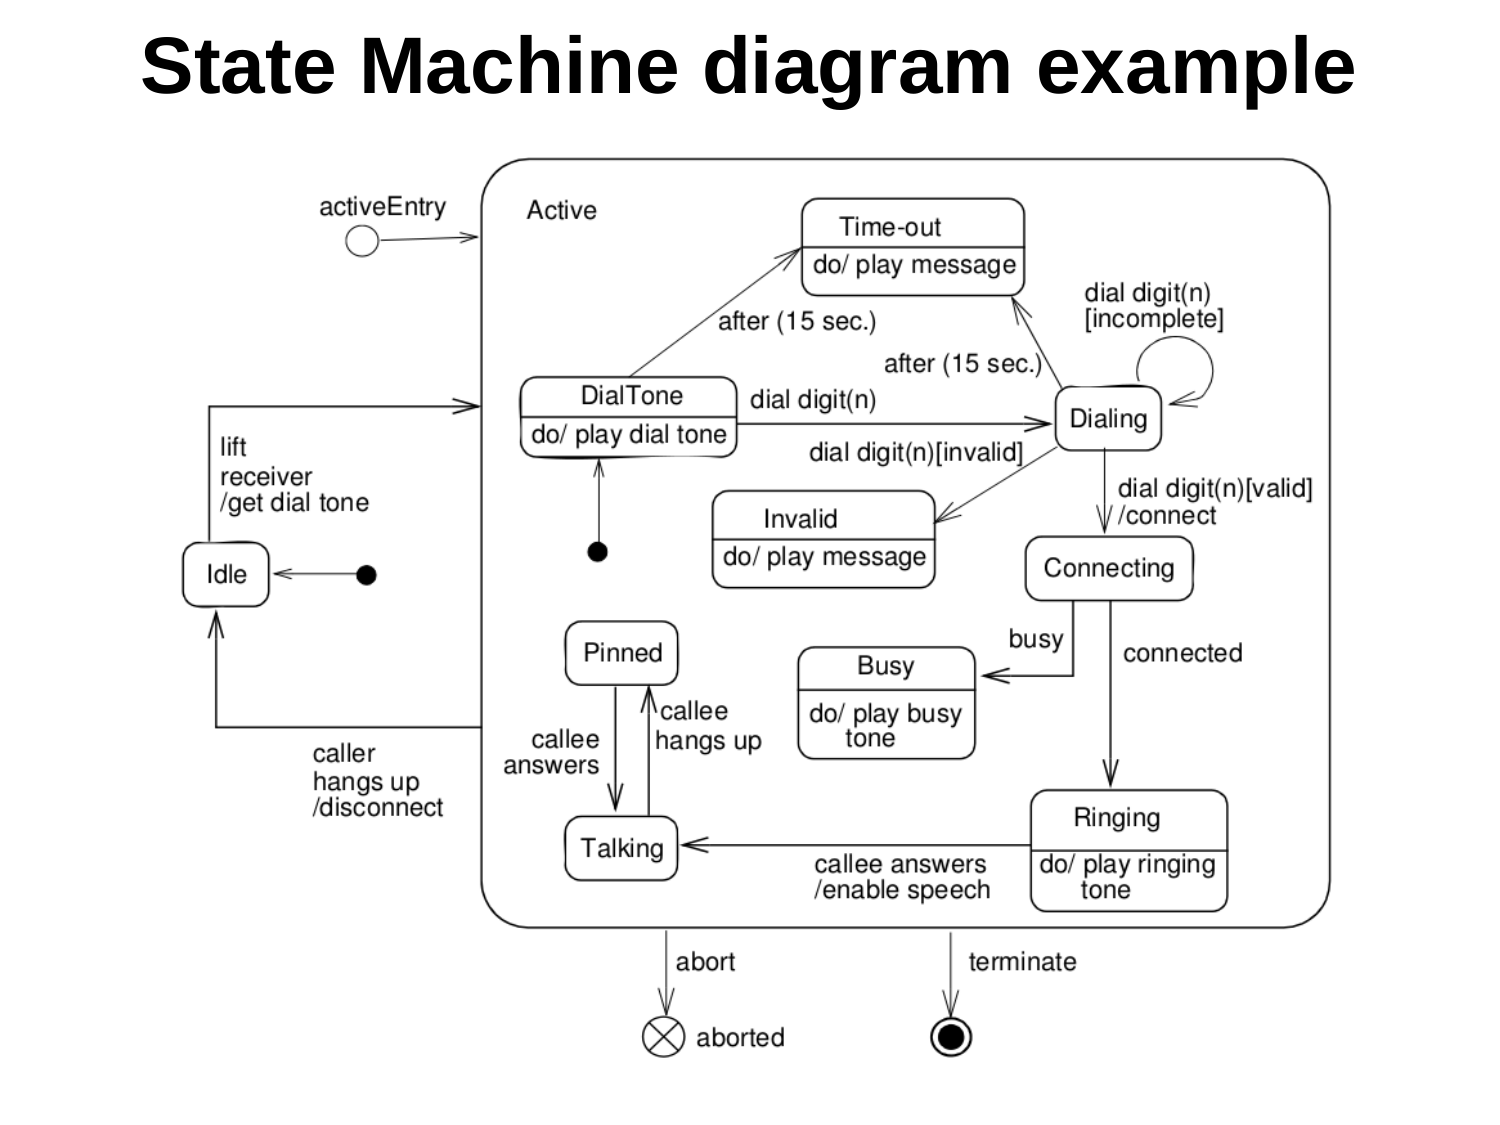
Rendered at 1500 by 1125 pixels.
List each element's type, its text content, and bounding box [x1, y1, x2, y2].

title State Machine diagram example [75, 0, 1425, 133]
picture [165, 129, 1355, 1063]
